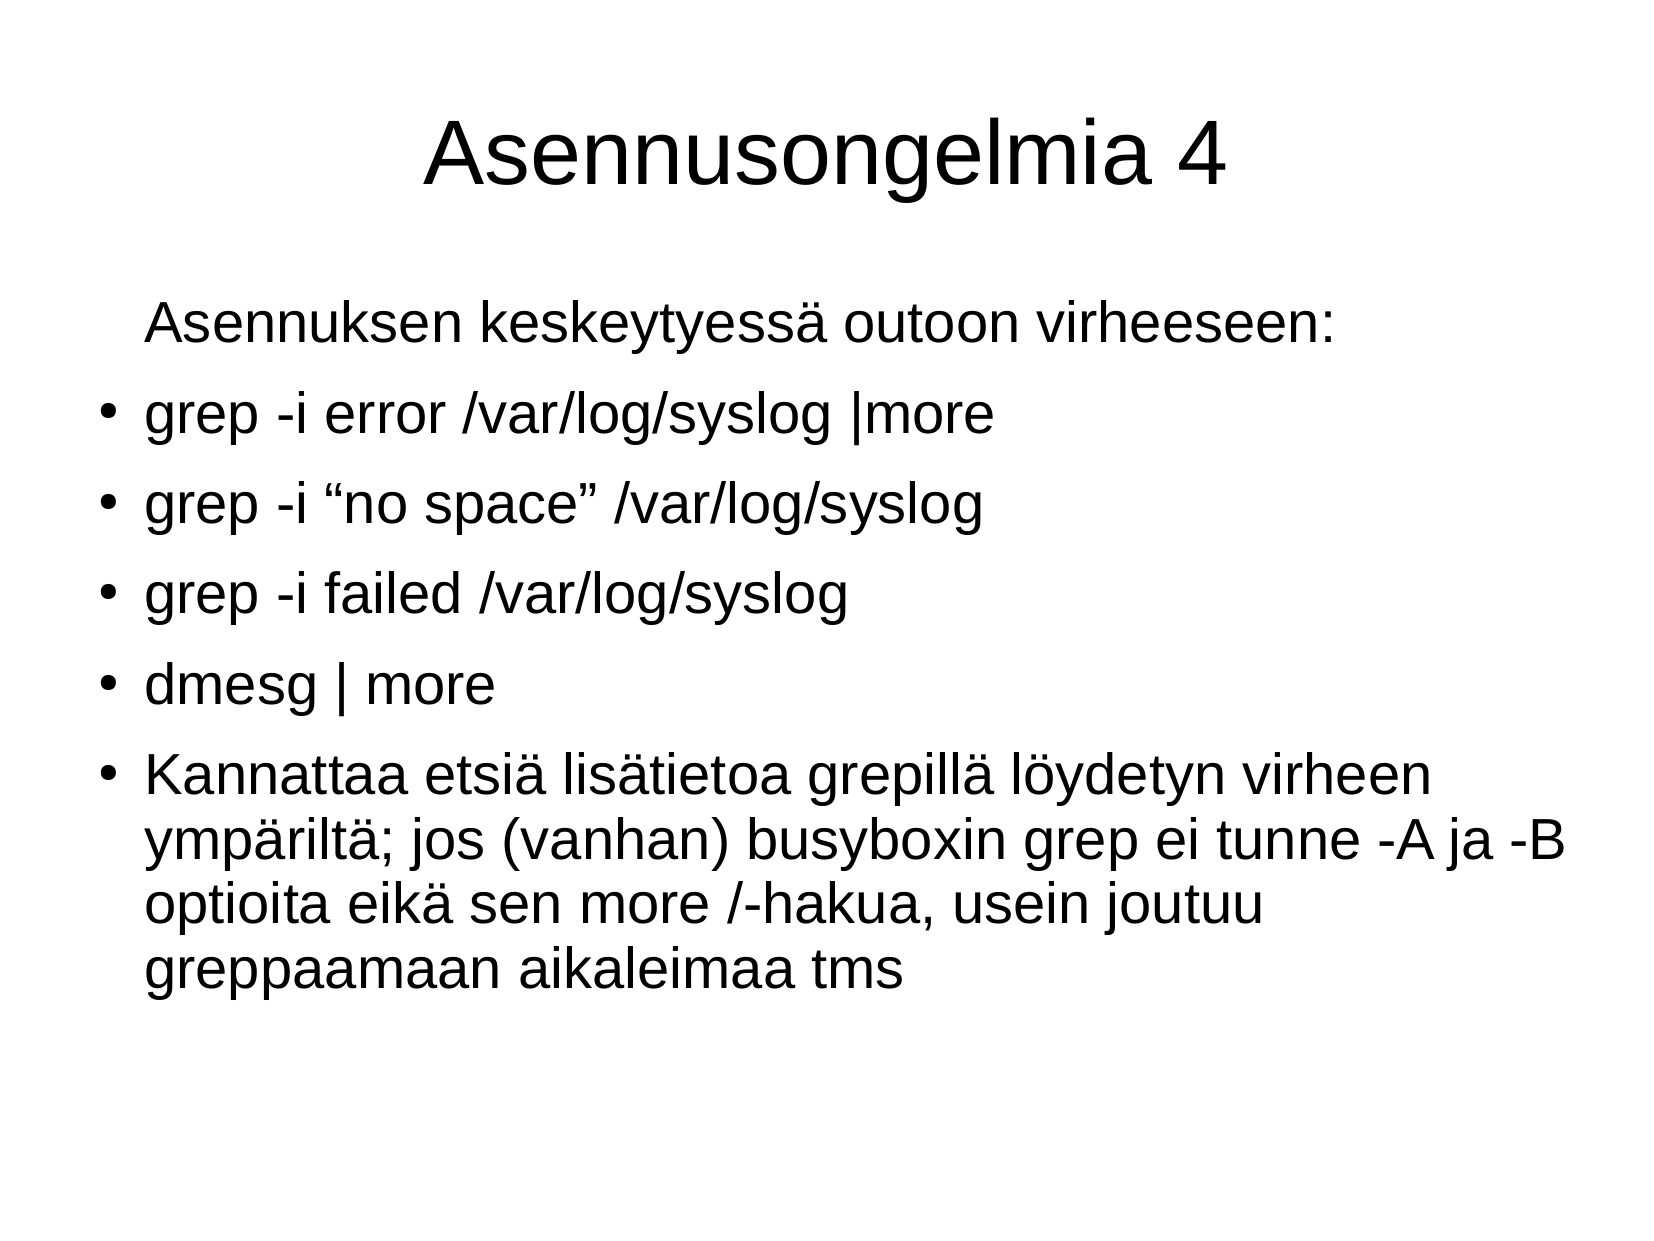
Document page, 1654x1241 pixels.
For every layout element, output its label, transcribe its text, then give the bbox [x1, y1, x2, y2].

title Asennusongelmia 4 [82, 49, 1571, 257]
list Asennuksen keskeytyessä outoon virheeseen: grep -i error /var/log/syslog |more grep -i “no space” /var/log/syslog grep -i failed /var/log/syslog dmesg | more Kannattaa etsiä lisätietoa grepillä löydetyn virheen ympäriltä; jos (vanhan) busyboxin grep ei tunne -A ja -B optioita eikä sen more /-hakua, usein joutuu greppaamaan aikaleimaa tms [82, 290, 1571, 1010]
